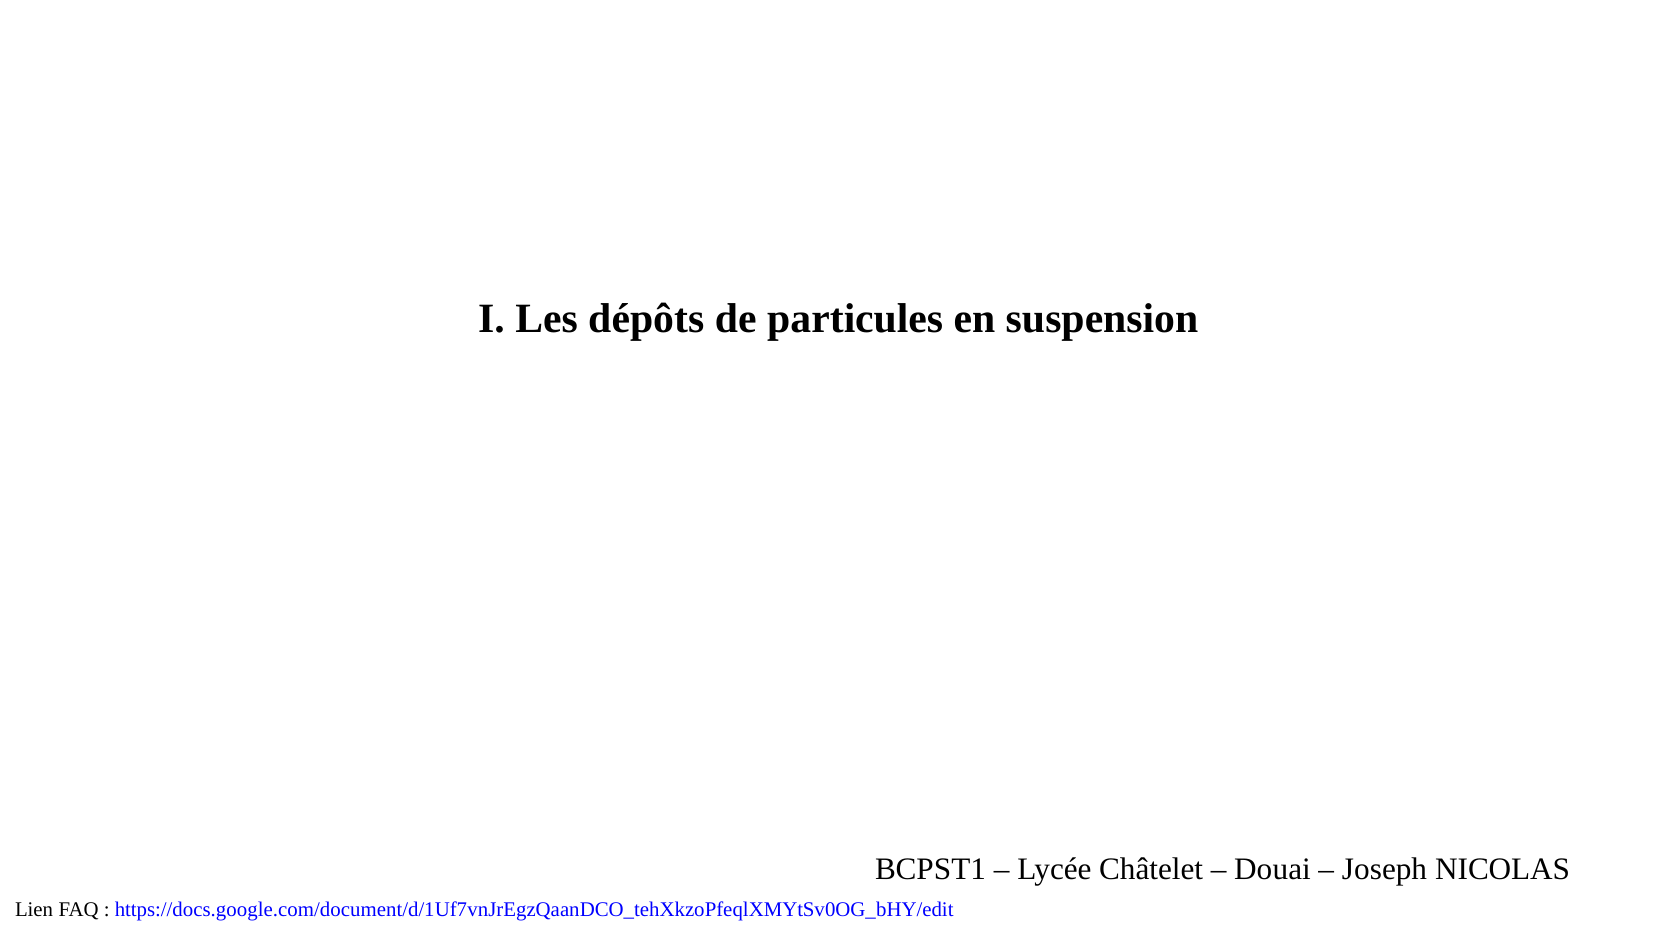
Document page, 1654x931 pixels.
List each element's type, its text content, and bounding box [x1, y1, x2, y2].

text_box I. Les dépôts de particules en suspension [94, 295, 1583, 378]
text_box BCPST1 – Lycée Châtelet – Douai – Joseph NICOLAS [637, 832, 1571, 905]
text_box Lien FAQ : https://docs.google.com/document/d/1Uf7vnJrEgzQaanDCO_tehXkzoPfeqlXMYtSv0OG_bHY/edit [0, 897, 993, 931]
